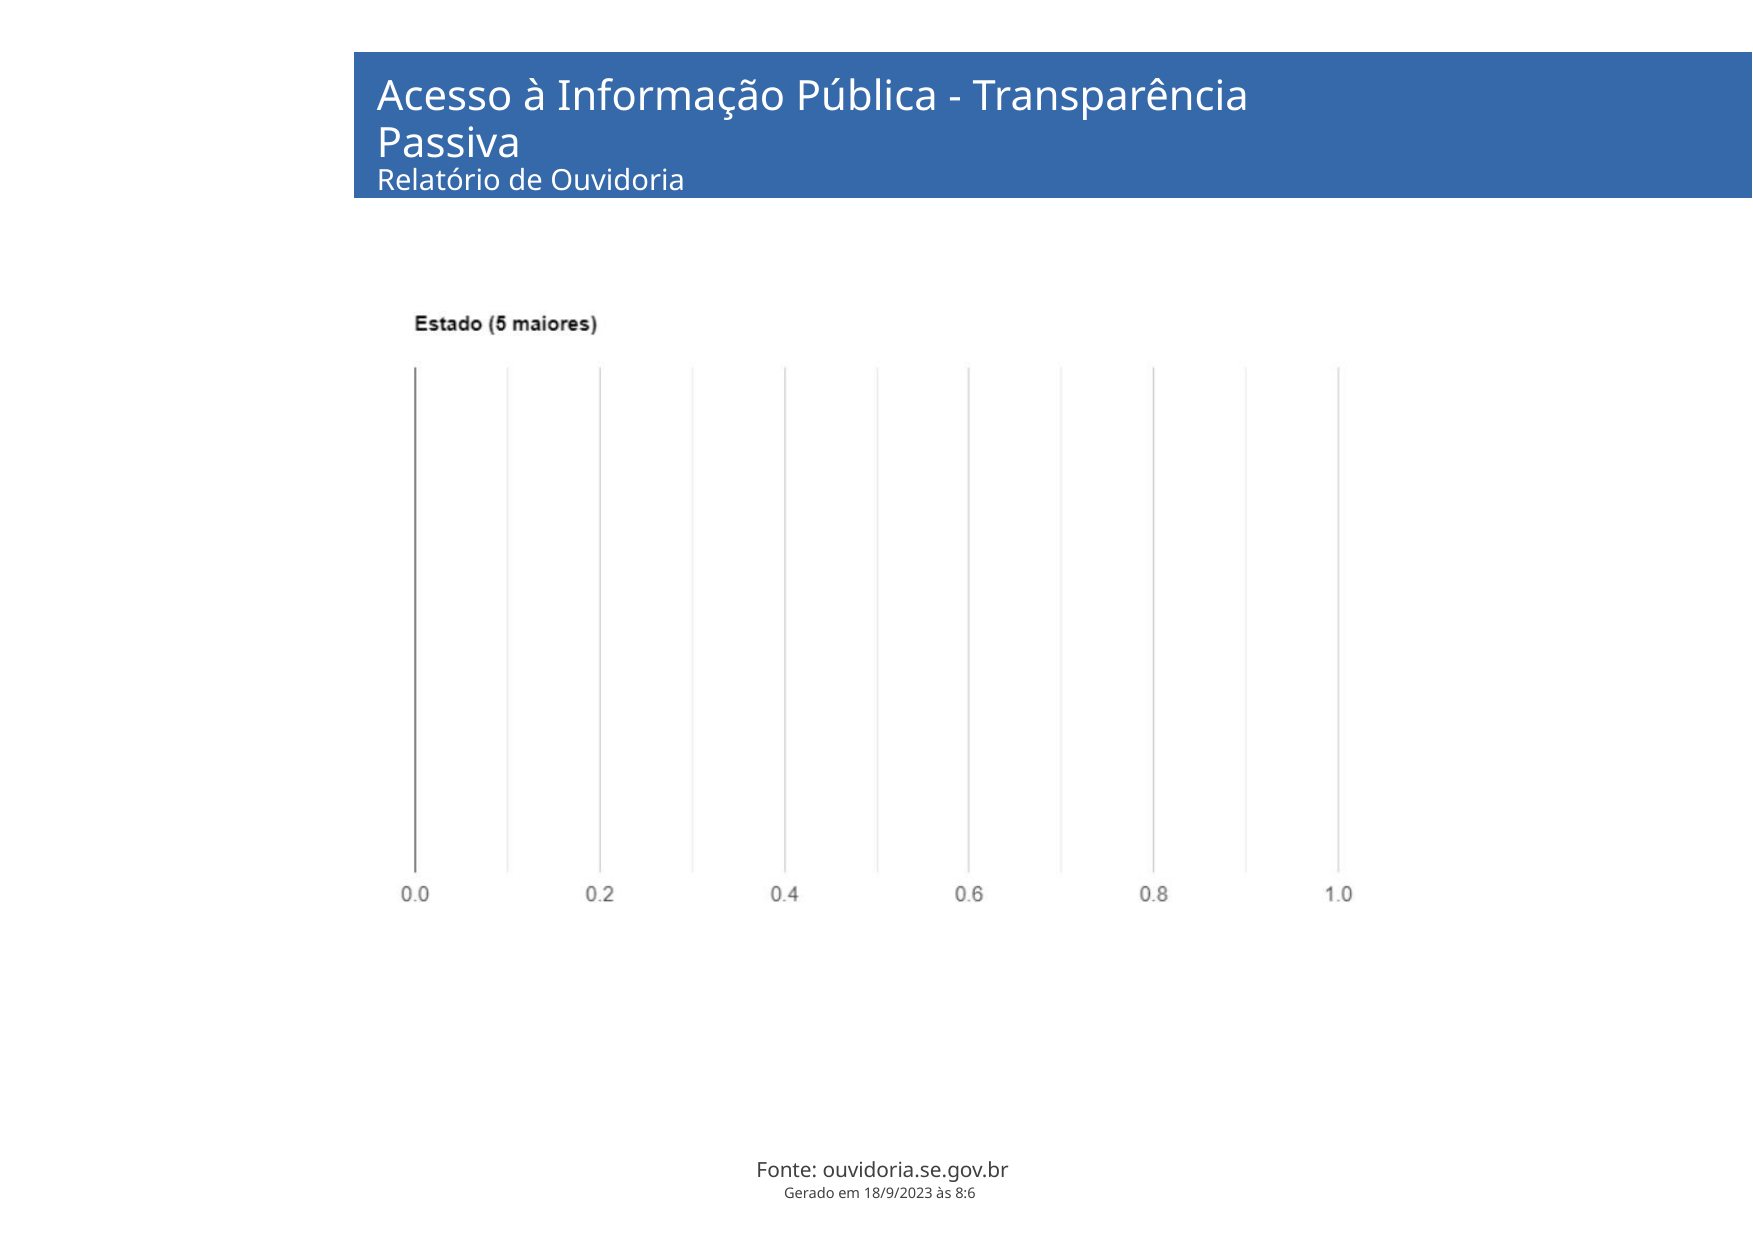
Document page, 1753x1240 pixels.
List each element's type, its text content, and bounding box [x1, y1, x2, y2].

text_box Fonte: ouvidoria.se.gov.br [756, 1158, 1023, 1182]
text_box [155, 211, 1599, 1028]
text_box Acesso à Informação Pública - Transparência Passiva Relatório de Ouvidoria EMSETUR - Agosto a Agosto de 2023 [376, 72, 1403, 228]
text_box Gerado em 18/9/2023 às 8:6 [784, 1184, 995, 1202]
text_box [354, 52, 1752, 198]
